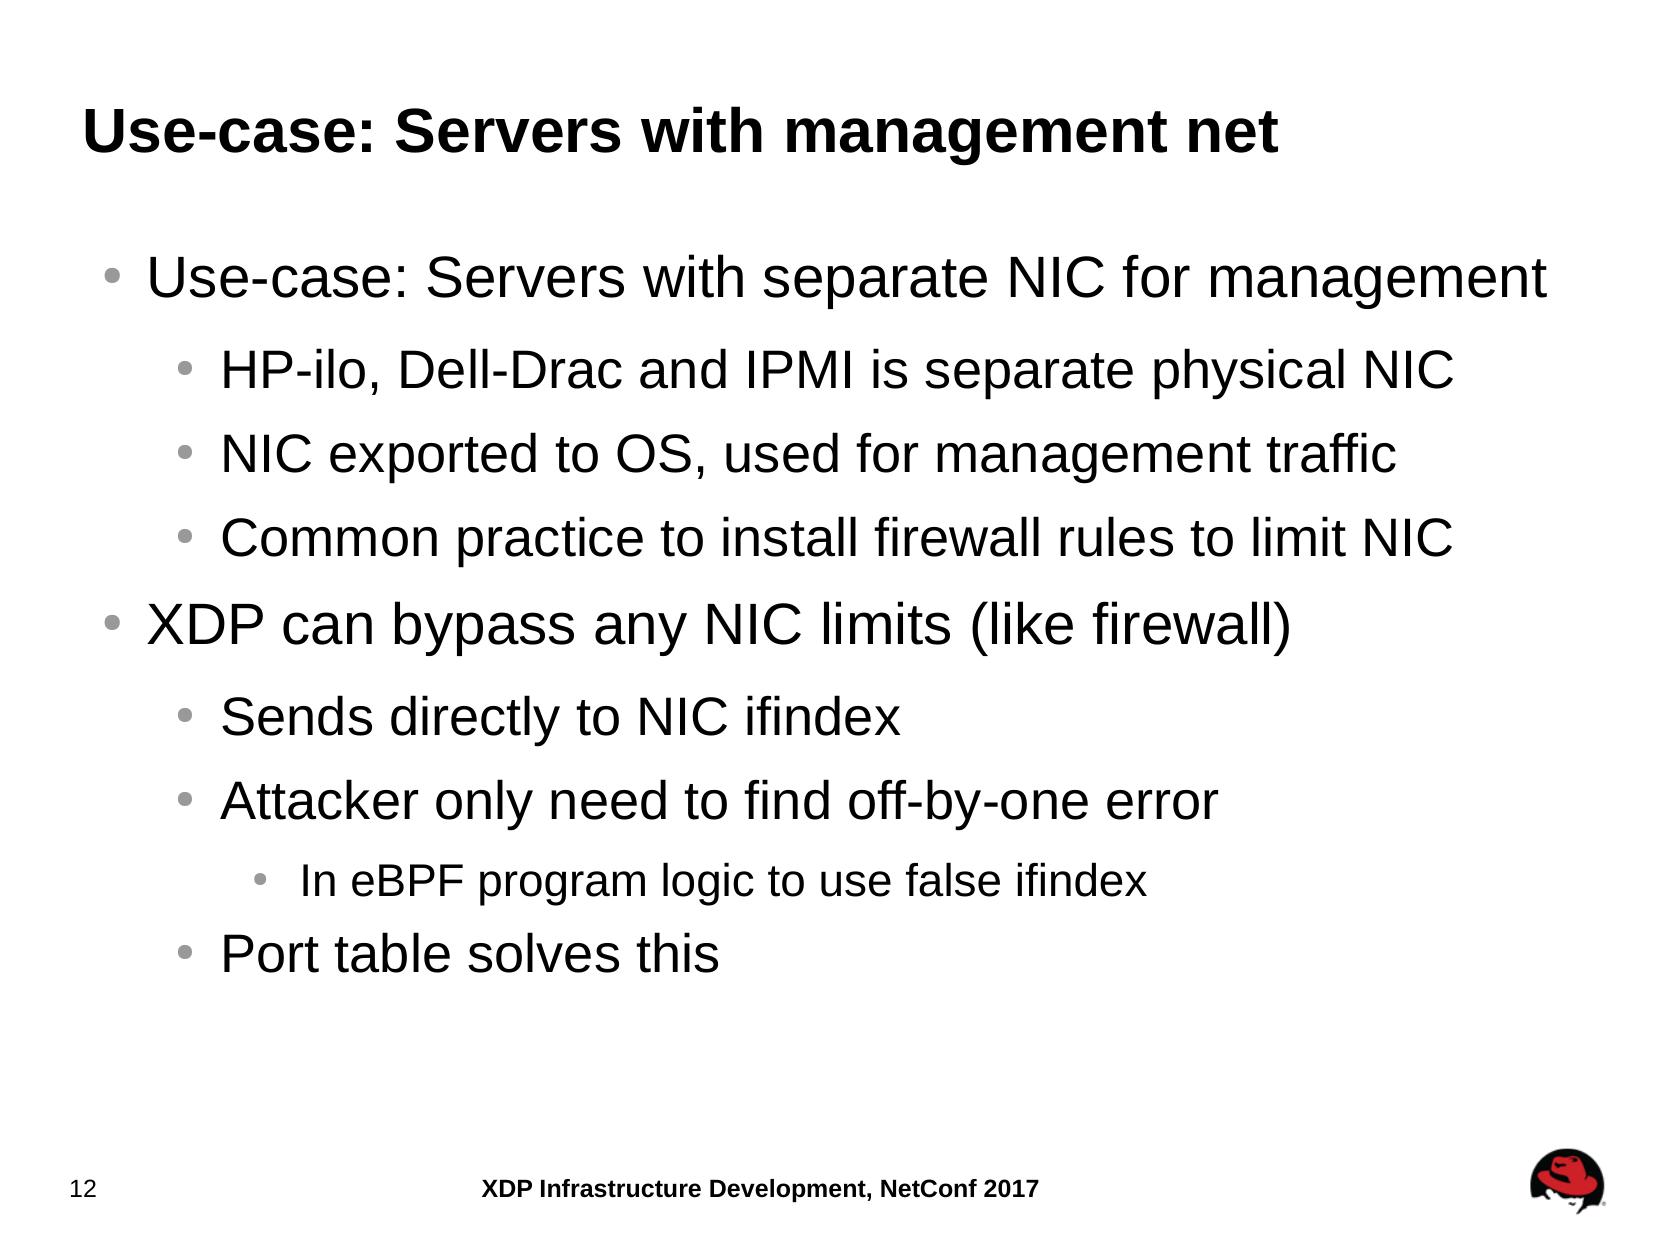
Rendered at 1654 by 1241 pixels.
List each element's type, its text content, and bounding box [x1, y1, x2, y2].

text_box [82, 37, 1571, 226]
list Use-case: Servers with separate NIC for management HP-ilo, Dell-Drac and IPMI is separate physical NIC NIC exported to OS, used for management traffic Common practice to install firewall rules to limit NIC XDP can bypass any NIC limits (like firewall) Sends directly to NIC ifindex Attacker only need to find off-by-one error In eBPF program logic to use false ifindex Port table solves this [86, 244, 1575, 1039]
picture [1529, 1146, 1612, 1224]
